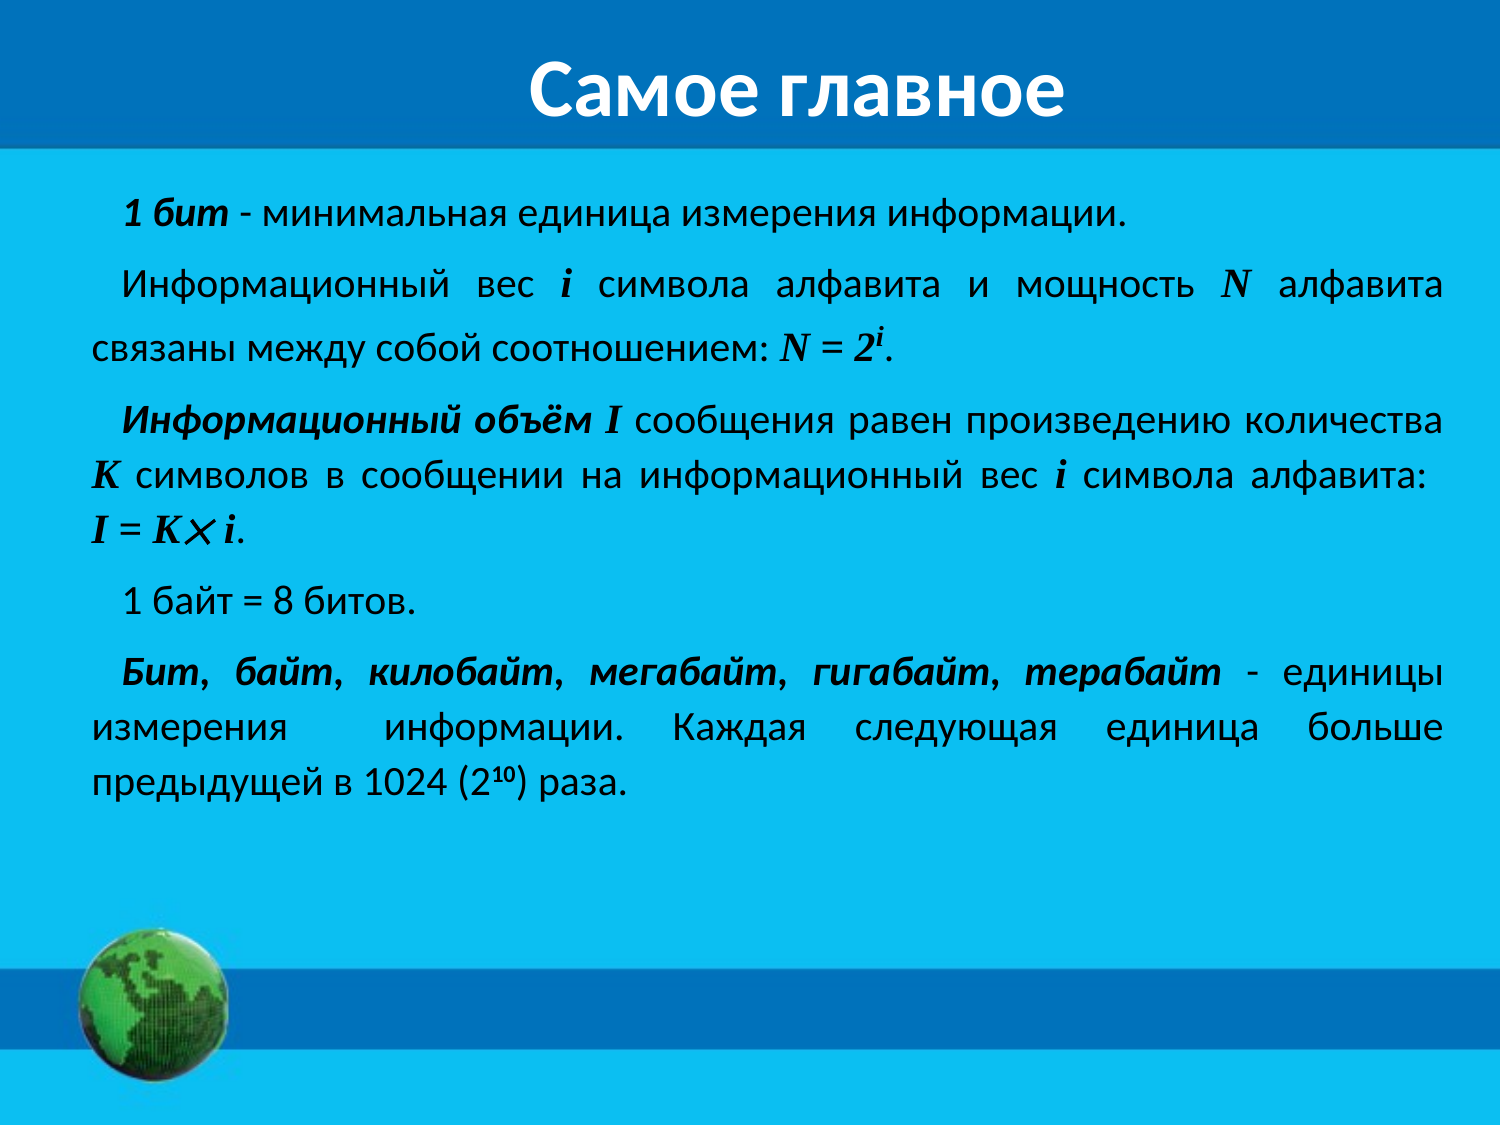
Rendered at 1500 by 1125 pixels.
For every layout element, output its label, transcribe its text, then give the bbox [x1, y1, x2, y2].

picture [0, 924, 1500, 1084]
picture [0, 0, 1500, 146]
text_box 1 бит - минимальная единица измерения информации. Информационный вес i символа алфавита и мощность N алфавита связаны между собой соотношением: N = 2i. Информационный объём I сообщения равен произведению количества K символов в сообщении на информационный вес i символа алфавита: I = K i. 1 байт = 8 битов. Бит, байт, килобайт, мегабайт, гигабайт, терабайт - единицы измерения информации. Каждая следующая единица больше предыдущей в 1024 (210) раза. [76, 172, 1459, 812]
text_box Самое главное [171, 30, 1426, 135]
